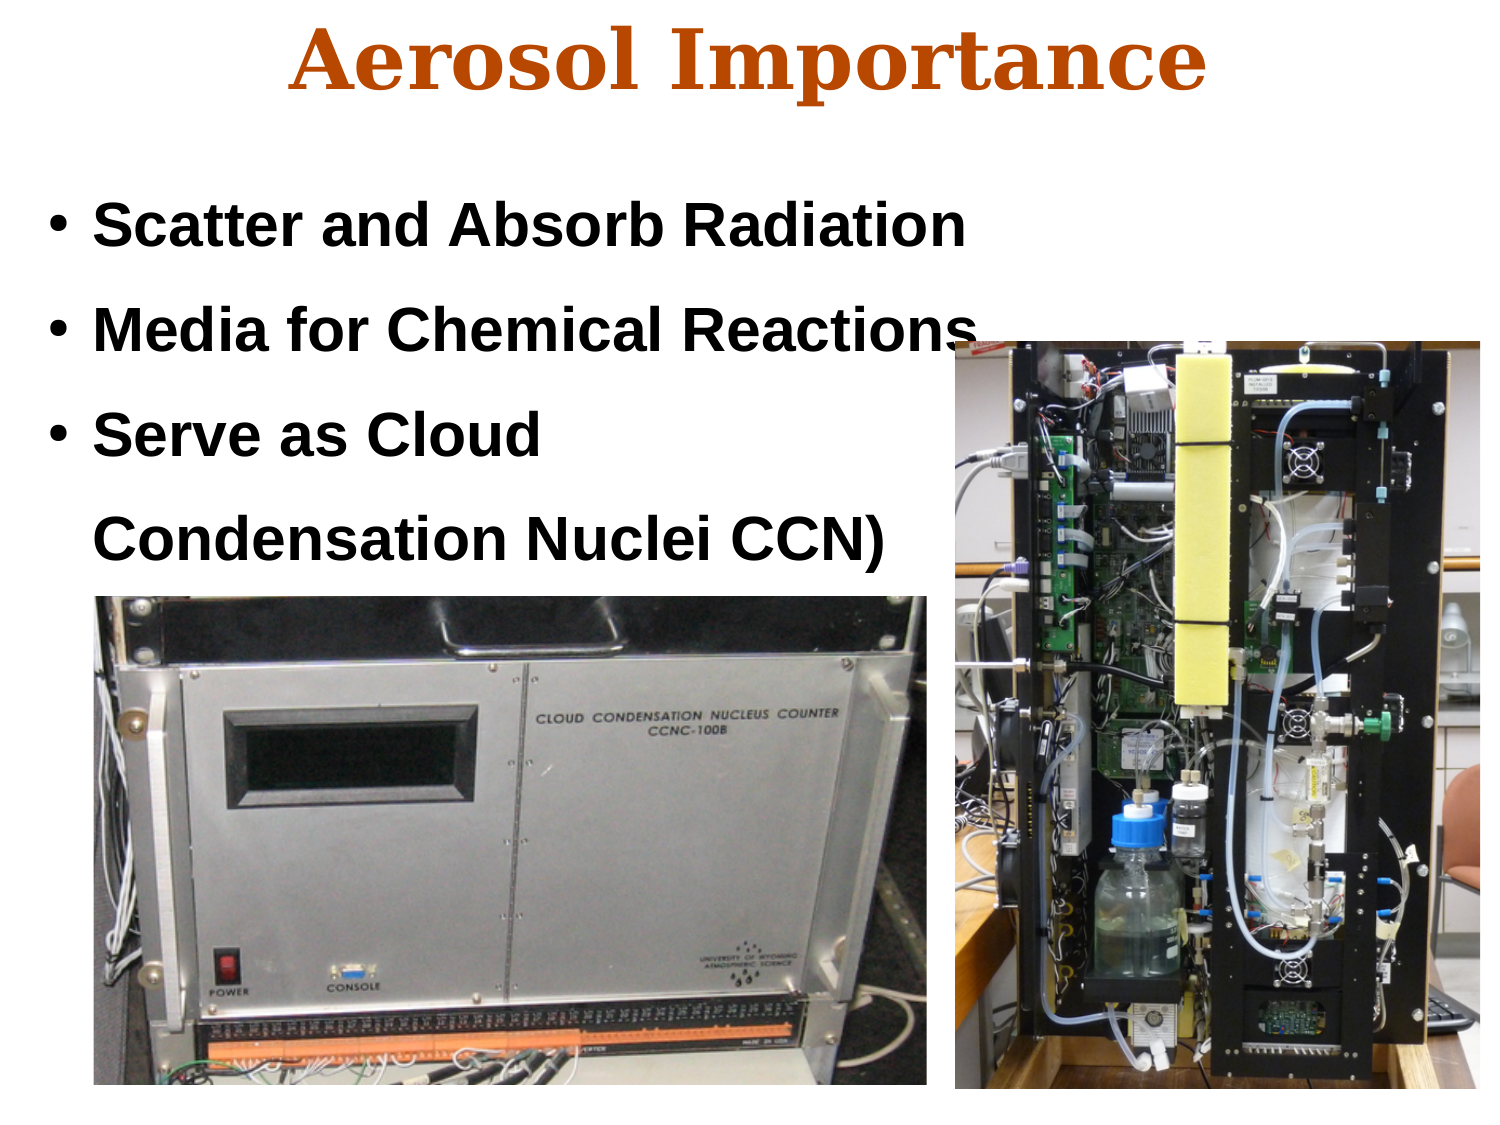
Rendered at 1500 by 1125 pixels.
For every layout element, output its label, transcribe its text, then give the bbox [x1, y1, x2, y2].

picture [93, 596, 927, 1085]
text_box Scatter and Absorb Radiation Media for Chemical Reactions Serve as Cloud Condensation Nuclei CCN) [32, 148, 1023, 547]
text_box Aerosol Importance [0, 14, 1500, 109]
picture [955, 341, 1481, 1089]
